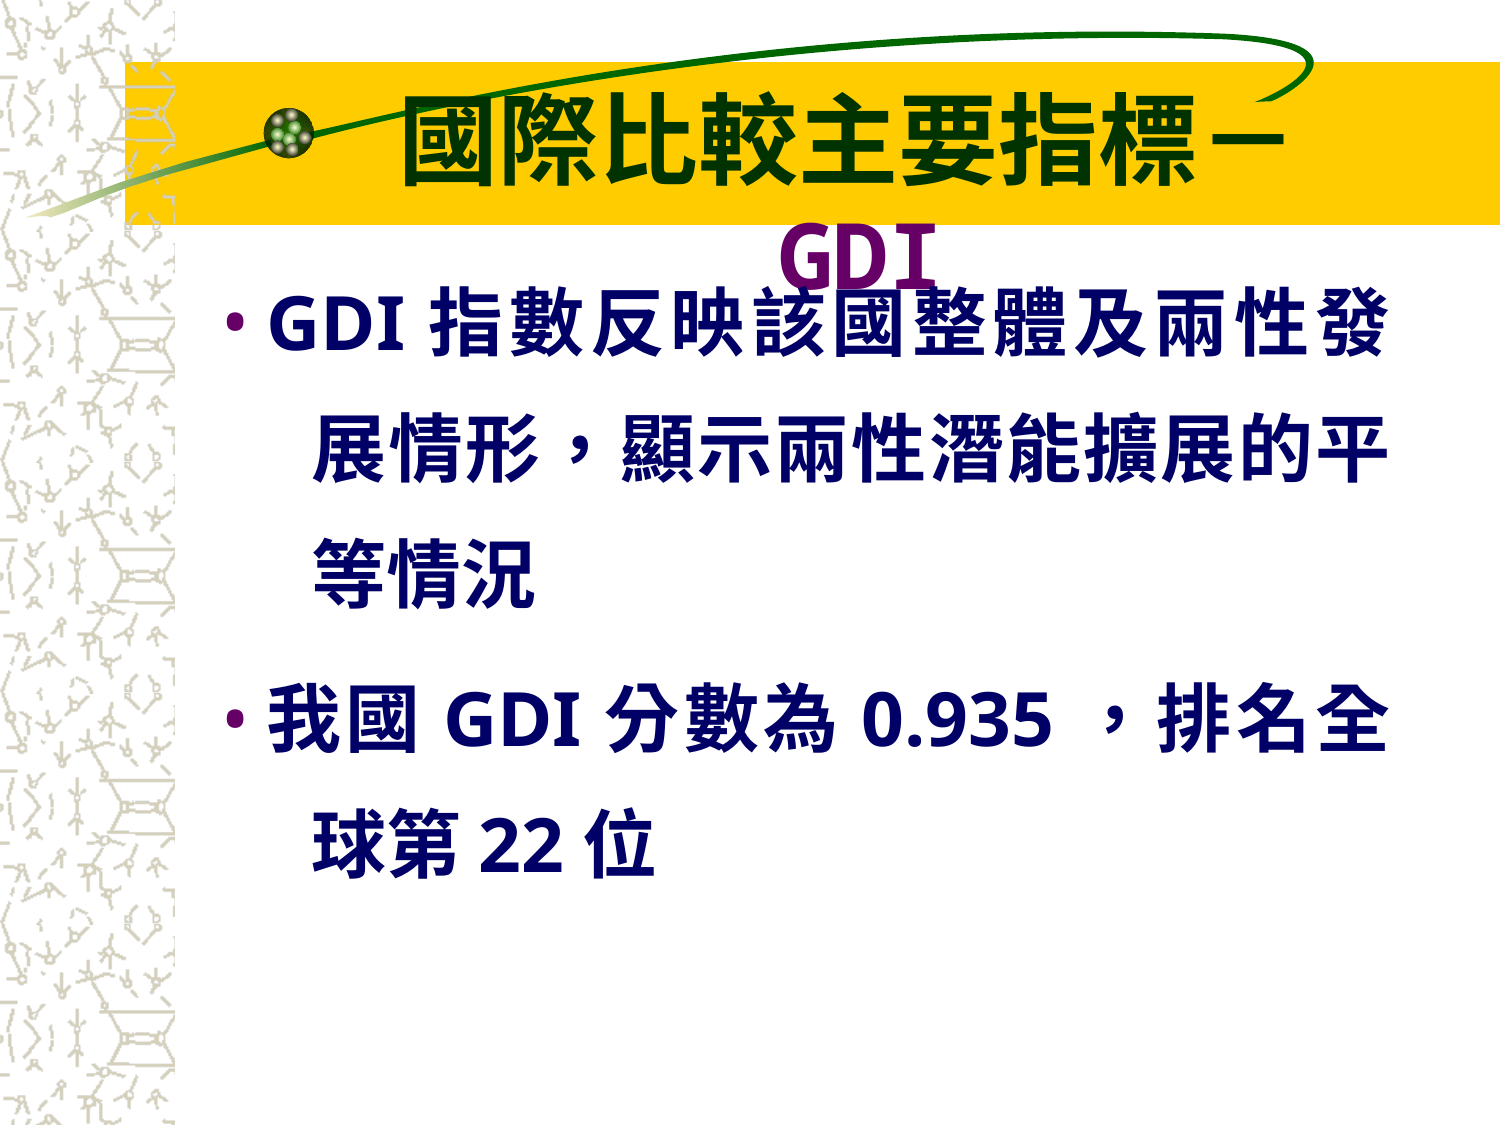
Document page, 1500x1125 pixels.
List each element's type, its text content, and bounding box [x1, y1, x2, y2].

title 國際比較主要指標－GDI [324, 70, 1397, 190]
list GDI指數反映該國整體及兩性發展情形，顯示兩性潛能擴展的平等情況 我國GDI分數為0.935，排名全球第22位 [206, 231, 1406, 1099]
